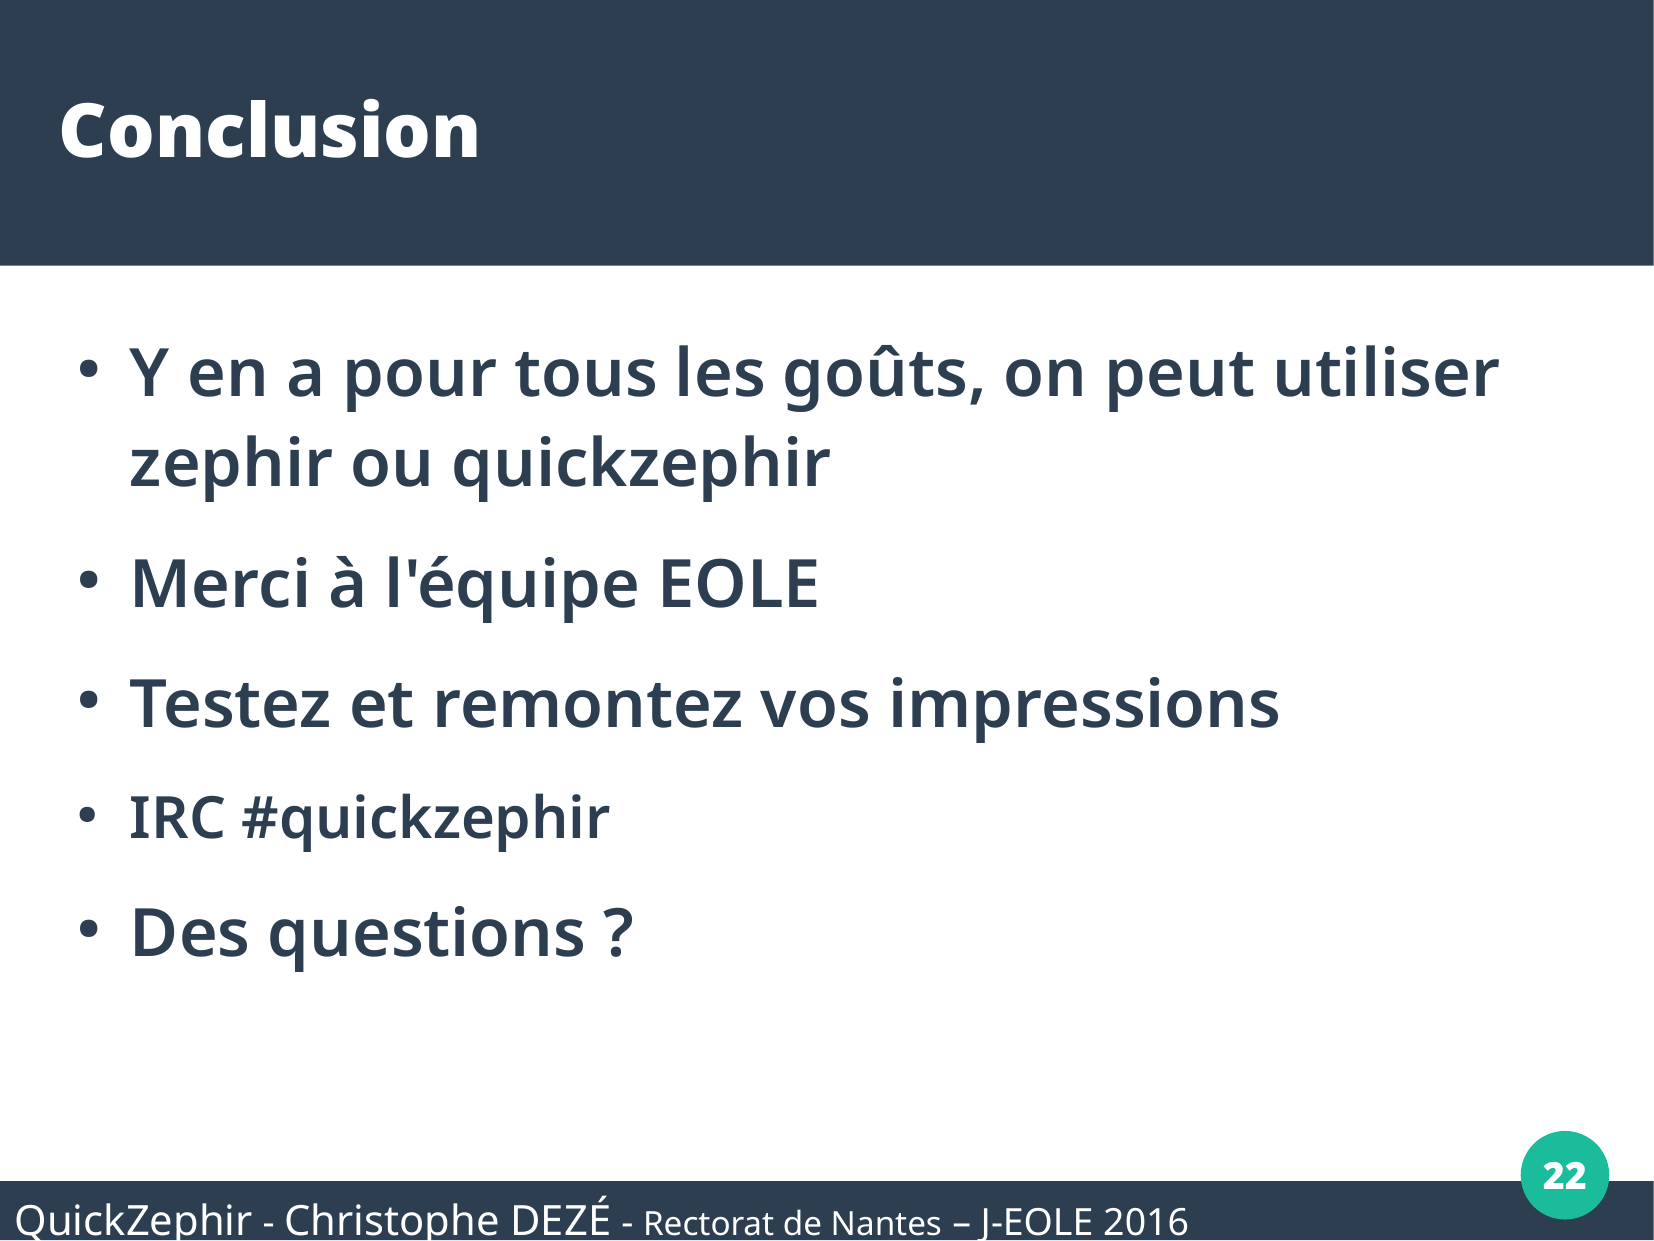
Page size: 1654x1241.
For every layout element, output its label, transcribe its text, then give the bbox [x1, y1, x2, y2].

title Conclusion [59, 49, 1595, 207]
list Y en a pour tous les goûts, on peut utiliser zephir ou quickzephir Merci à l'équipe EOLE Testez et remontez vos impressions IRC #quickzephir Des questions ? [59, 324, 1595, 1152]
